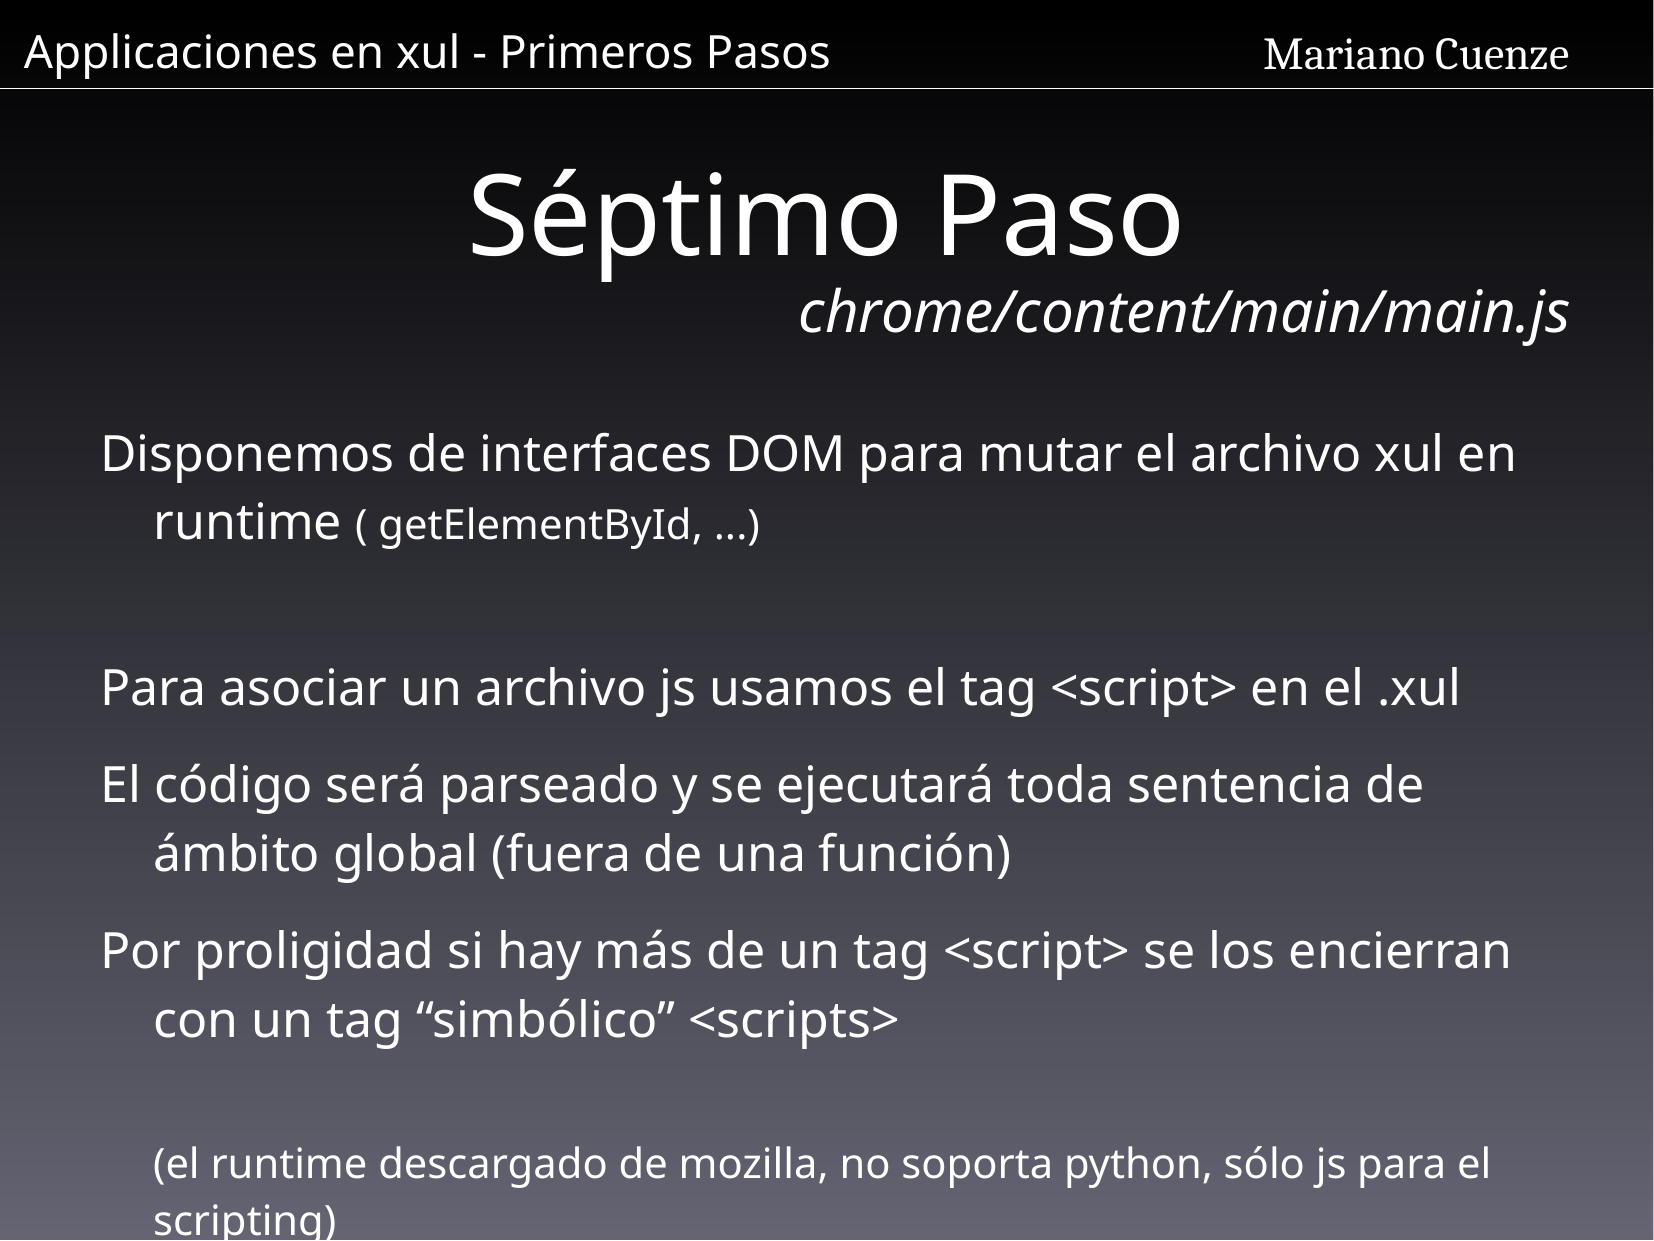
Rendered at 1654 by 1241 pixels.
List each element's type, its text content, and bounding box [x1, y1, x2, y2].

list Disponemos de interfaces DOM para mutar el archivo xul en runtime ( getElementById, ...) Para asociar un archivo js usamos el tag <script> en el .xul El código será parseado y se ejecutará toda sentencia de ámbito global (fuera de una función) Por proligidad si hay más de un tag <script> se los encierran con un tag “simbólico” <scripts> (el runtime descargado de mozilla, no soporta python, sólo js para el scripting) [82, 355, 1571, 1196]
text_box Applicaciones en xul - Primeros Pasos [9, 11, 899, 80]
title chrome/content/main/main.js [82, 265, 1571, 355]
title Séptimo Paso [82, 108, 1571, 265]
text_box Mariano Cuenze [1249, 20, 1648, 88]
